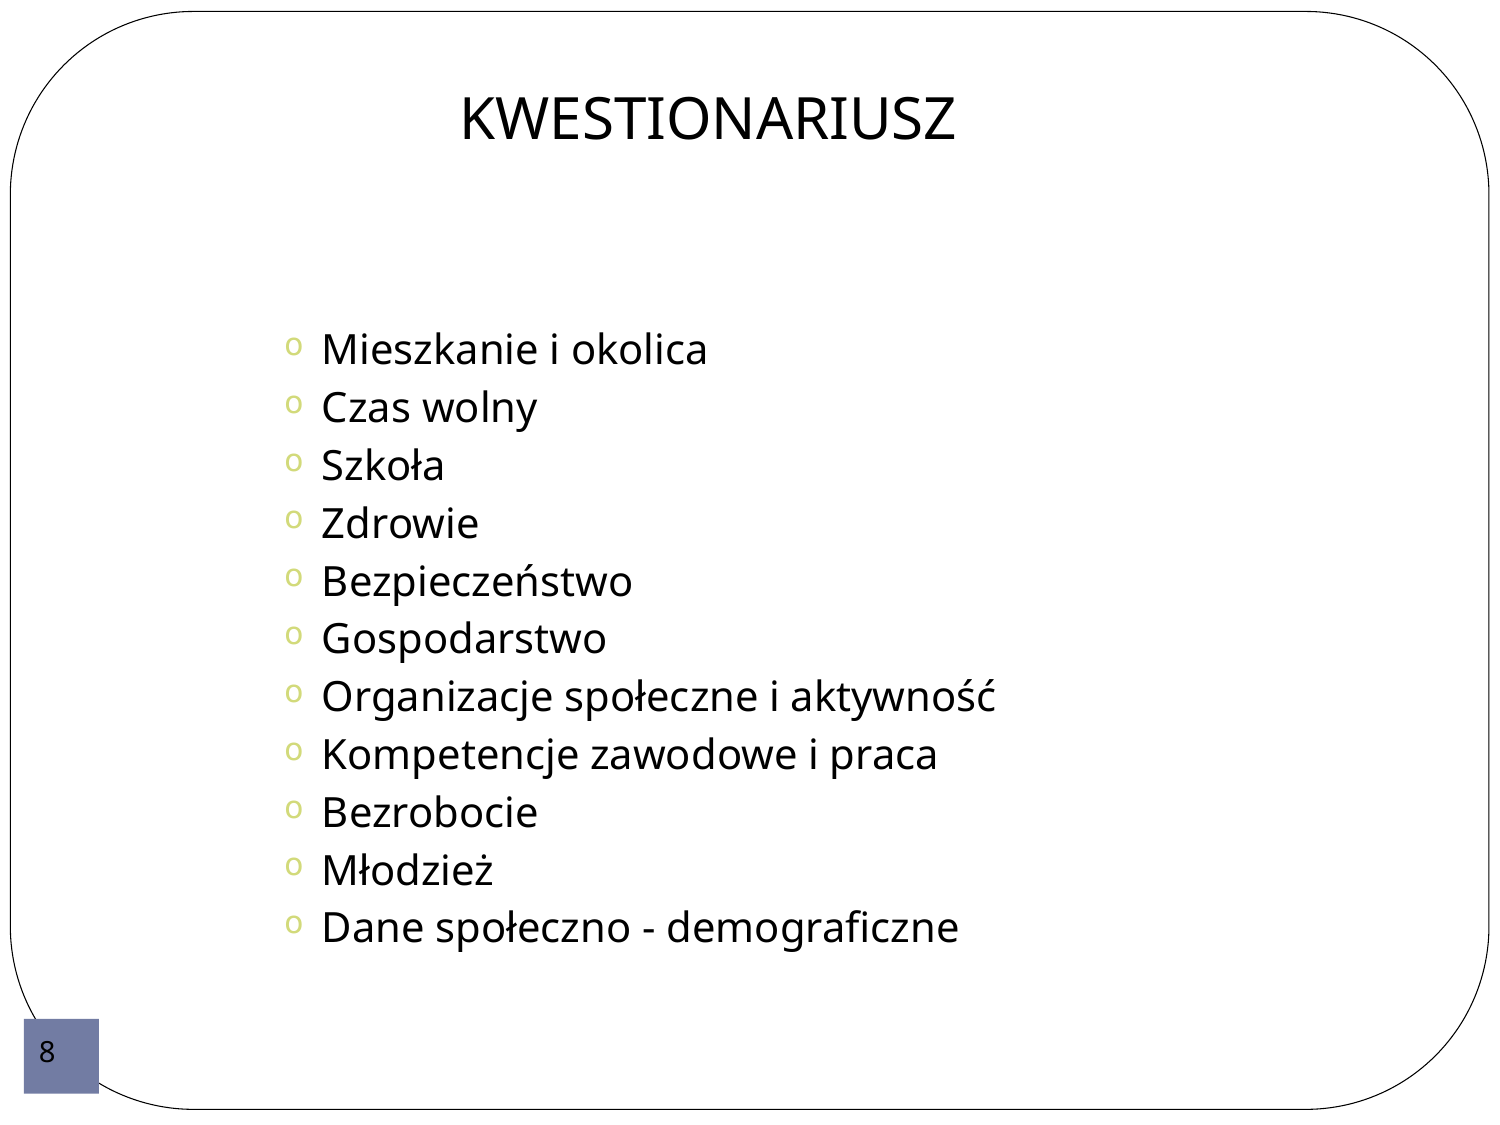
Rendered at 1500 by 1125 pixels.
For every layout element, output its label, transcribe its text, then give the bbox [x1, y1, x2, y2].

list KWESTIONARIUSZ Mieszkanie i okolica Czas wolny Szkoła Zdrowie Bezpieczeństwo Gospodarstwo Organizacje społeczne i aktywność Kompetencje zawodowe i praca Bezrobocie Młodzież Dane społeczno - demograficzne [81, 66, 1322, 959]
title [75, 37, 1315, 175]
slide_number <numer> [23, 1018, 99, 1094]
